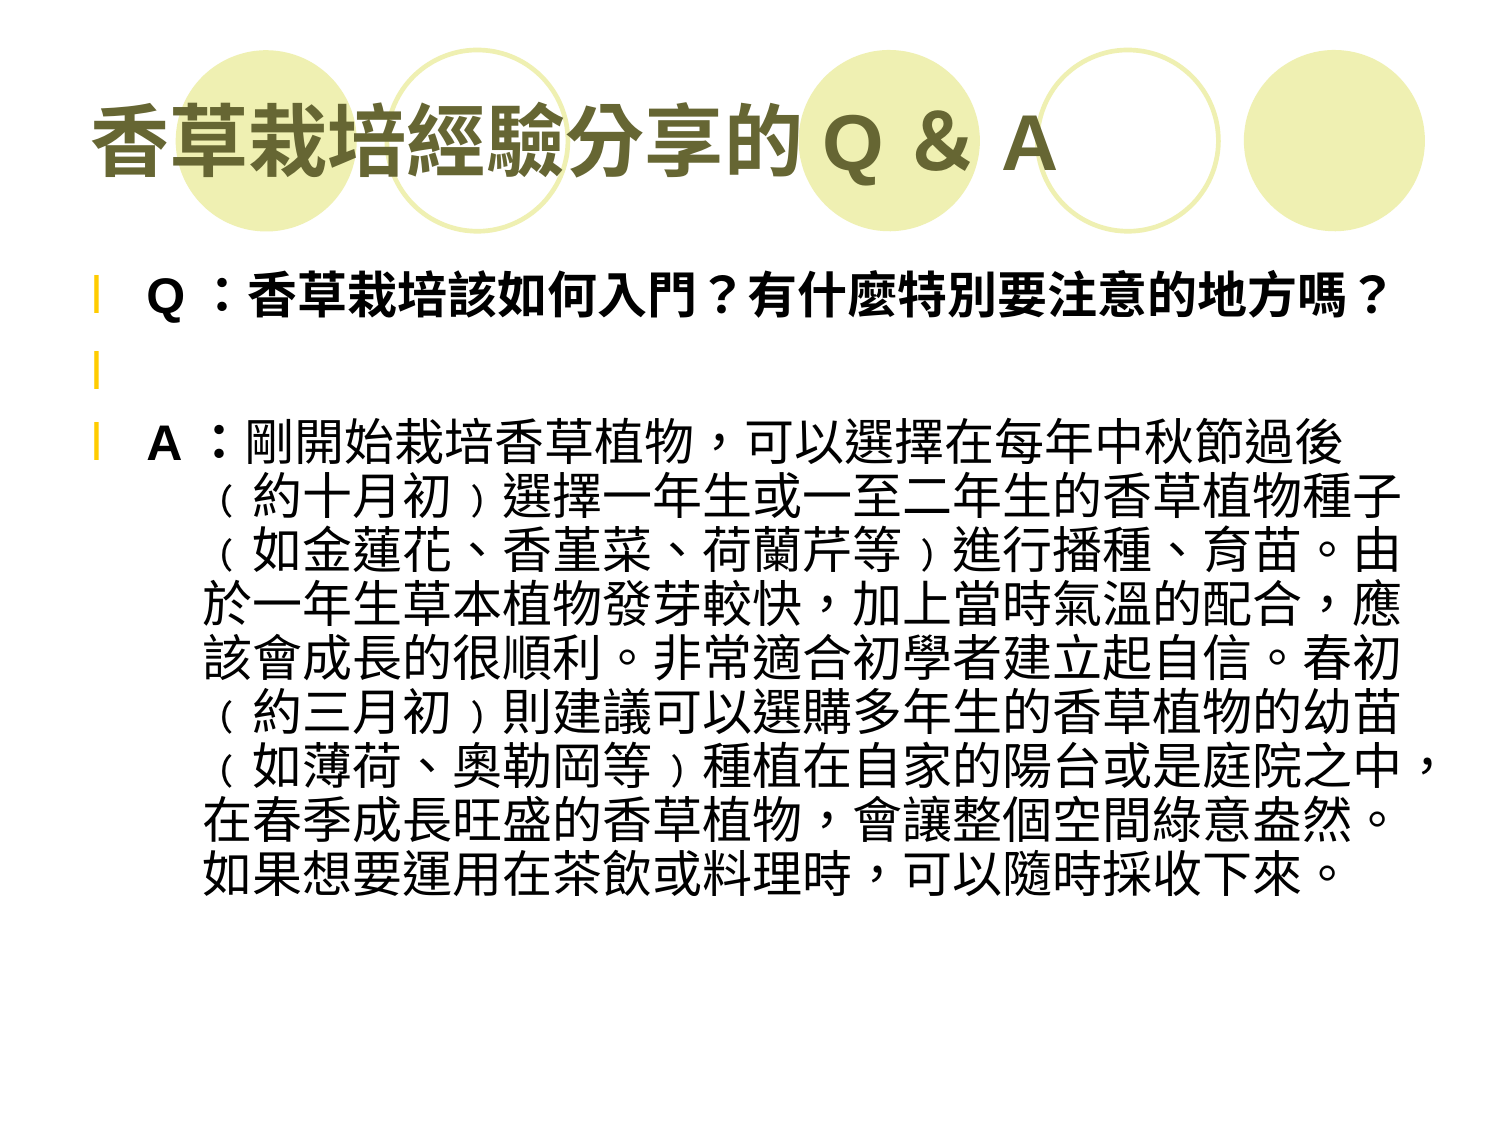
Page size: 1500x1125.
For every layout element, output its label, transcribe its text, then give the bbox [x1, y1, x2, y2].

title 香草栽培經驗分享的Q＆A [75, 45, 1426, 233]
list Q：香草栽培該如何入門？有什麼特別要注意的地方嗎？ A：剛開始栽培香草植物，可以選擇在每年中秋節過後﹙約十月初﹚選擇一年生或一至二年生的香草植物種子﹙如金蓮花、香堇菜、荷蘭芹等﹚進行播種、育苗。由於一年生草本植物發芽較快，加上當時氣溫的配合，應該會成長的很順利。非常適合初學者建立起自信。春初﹙約三月初﹚則建議可以選購多年生的香草植物的幼苗﹙如薄荷、奧勒岡等﹚種植在自家的陽台或是庭院之中，在春季成長旺盛的香草植物，會讓整個空間綠意盎然。如果想要運用在茶飲或料理時，可以隨時採收下來。 [75, 262, 1426, 1006]
